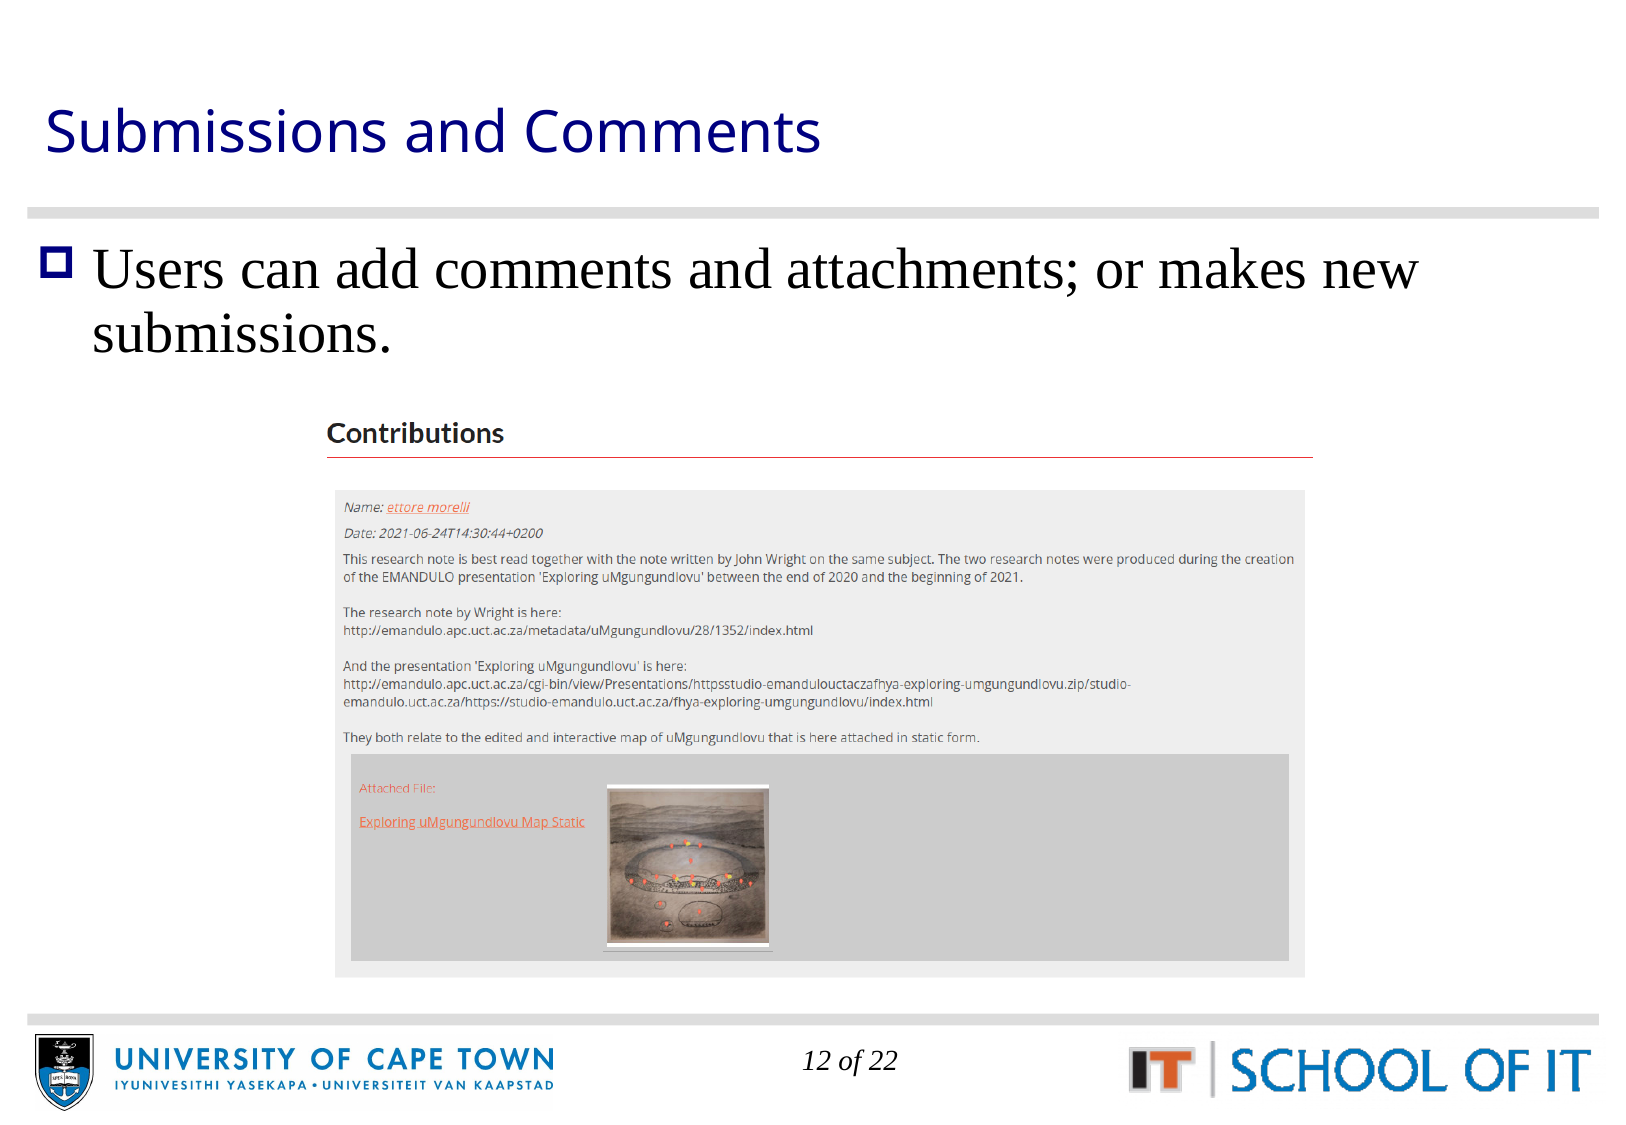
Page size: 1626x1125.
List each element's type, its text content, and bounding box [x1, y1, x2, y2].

picture [35, 1034, 553, 1111]
picture [315, 406, 1324, 987]
picture [1118, 1030, 1606, 1109]
list Users can add comments and attachments; or makes new submissions. [36, 236, 1579, 998]
title Submissions and Comments [45, 66, 1583, 194]
